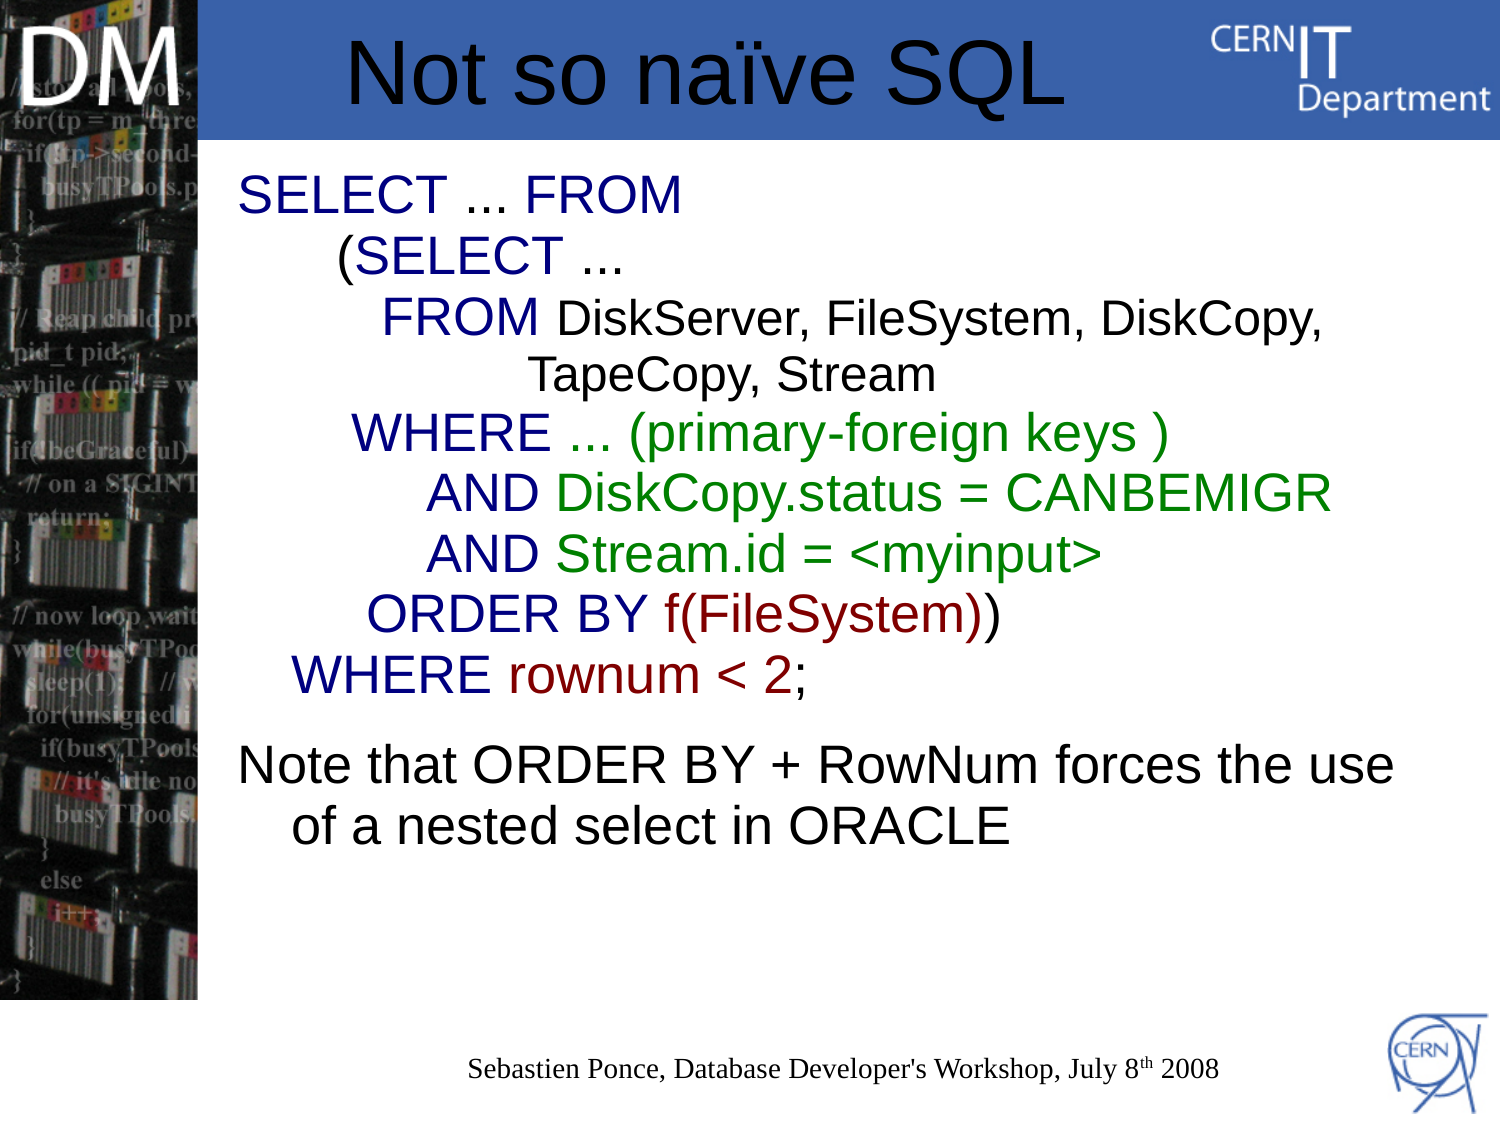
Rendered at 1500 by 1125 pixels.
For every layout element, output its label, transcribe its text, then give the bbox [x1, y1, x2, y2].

picture [1387, 1012, 1489, 1114]
picture [198, 0, 1500, 140]
title Not so naïve SQL [212, 0, 1201, 138]
list SELECT ... FROM (SELECT ... FROM DiskServer, FileSystem, DiskCopy, TapeCopy, Stream WHERE ... (primary-foreign keys ) AND DiskCopy.status = CANBEMIGR AND Stream.id = <myinput> ORDER BY f(FileSystem)) WHERE rownum < 2; Note that ORDER BY + RowNum forces the use of a nested select in ORACLE [205, 149, 1451, 991]
